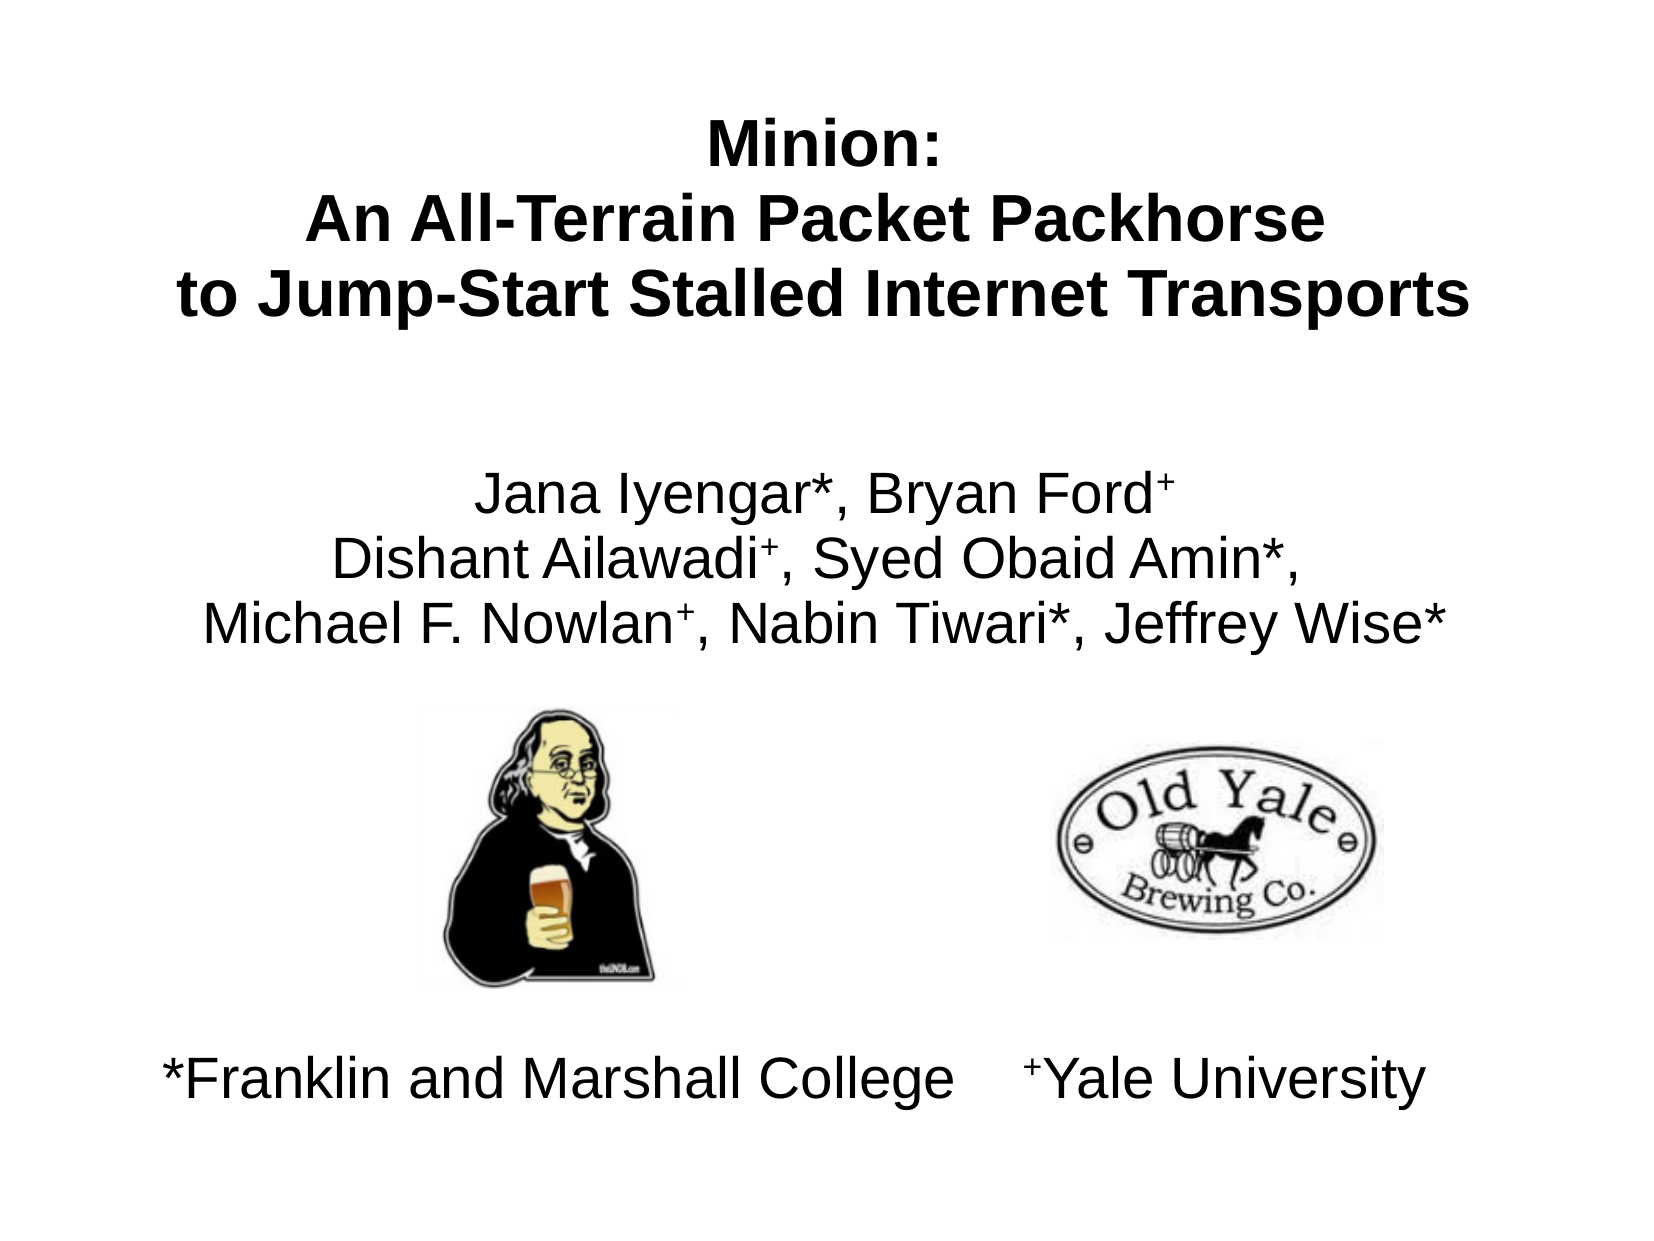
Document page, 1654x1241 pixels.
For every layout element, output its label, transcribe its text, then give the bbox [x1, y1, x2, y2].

subtitle Minion: An All-Terrain Packet Packhorse to Jump-Start Stalled Internet Transports Jana Iyengar*, Bryan Ford+ Dishant Ailawadi+, Syed Obaid Amin*, Michael F. Nowlan+, Nabin Tiwari*, Jeffrey Wise* *Franklin and Marshall College +Yale University [80, 51, 1570, 1166]
picture [1050, 741, 1384, 940]
picture [418, 706, 681, 989]
